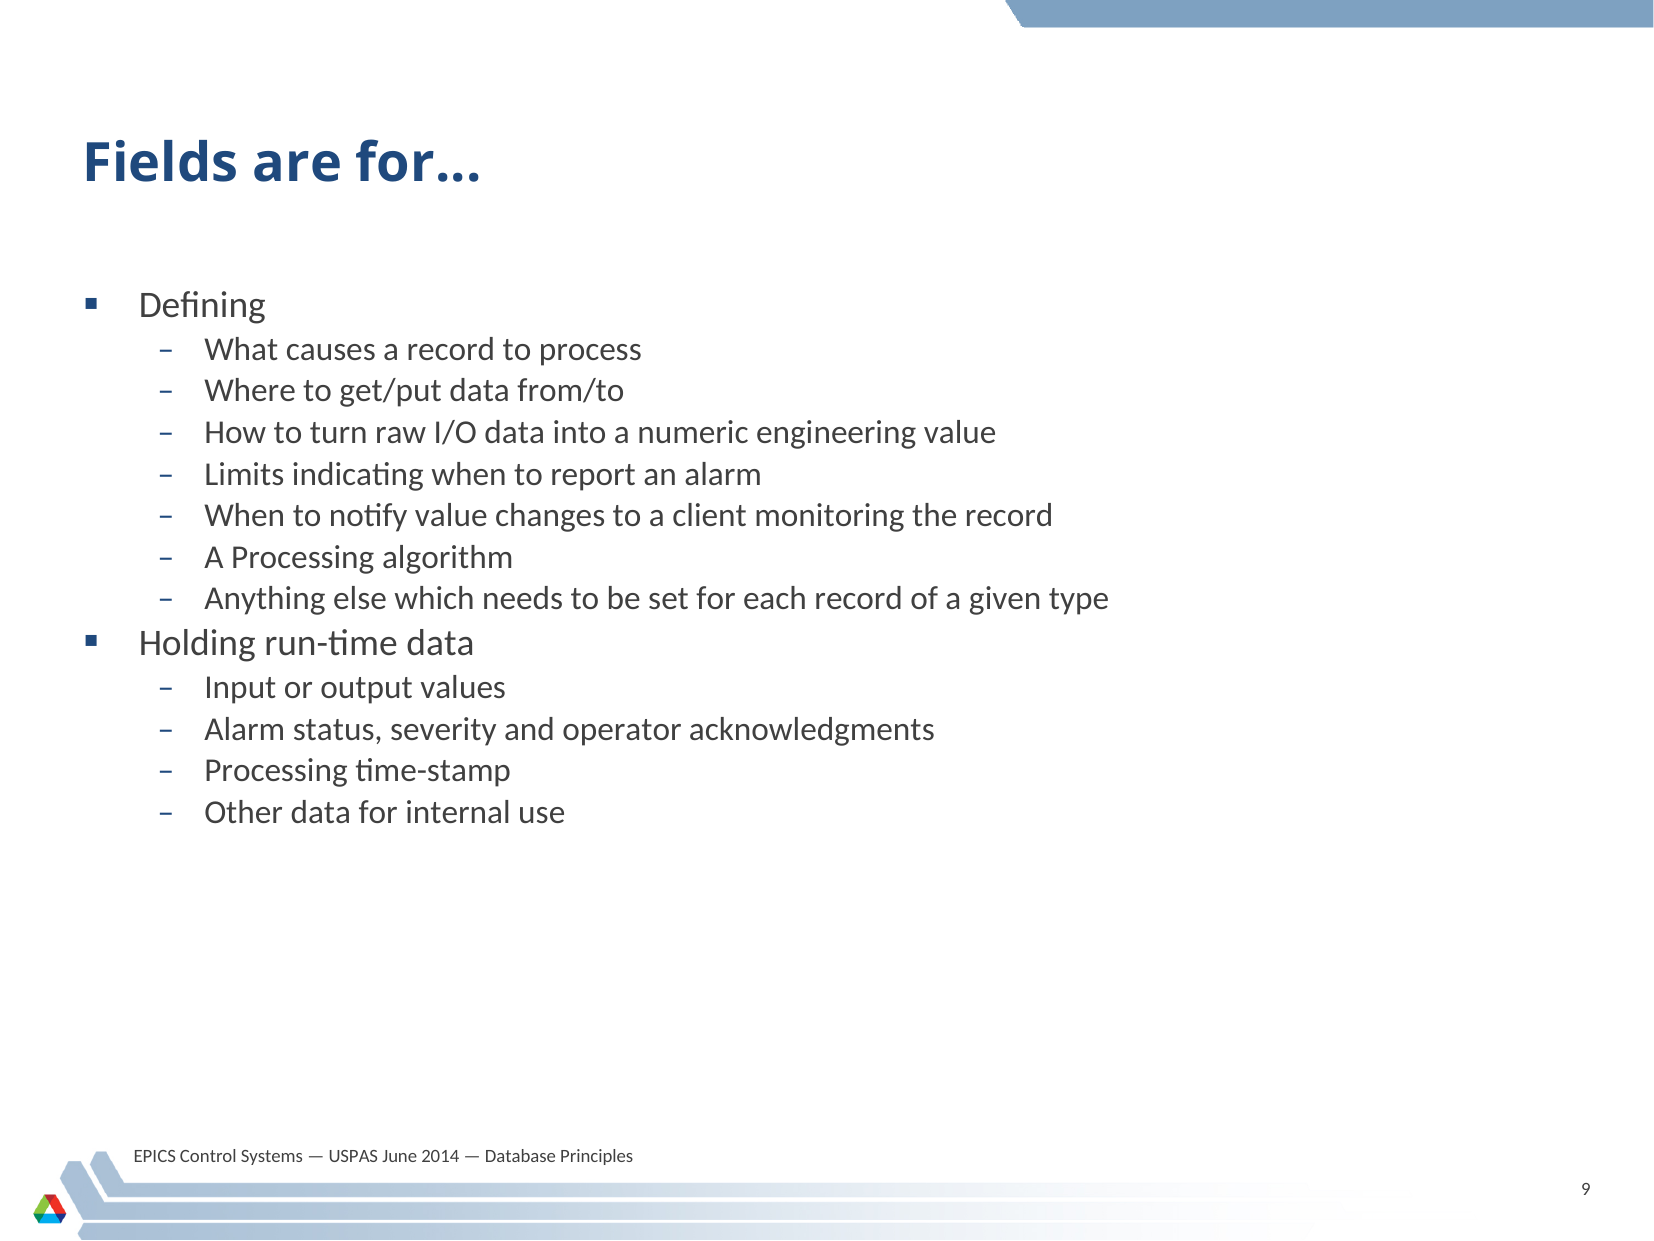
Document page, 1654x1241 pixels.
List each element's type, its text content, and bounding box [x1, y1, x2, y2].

title Fields are for... [82, 128, 1571, 192]
picture [0, 1143, 1654, 1240]
picture [0, 0, 1654, 29]
list Defining What causes a record to process Where to get/put data from/to How to turn raw I/O data into a numeric engineering value Limits indicating when to report an alarm When to notify value changes to a client monitoring the record A Processing algorithm Anything else which needs to be set for each record of a given type Holding run-time data Input or output values Alarm status, severity and operator acknowledgments Processing time-stamp Other data for internal use [82, 289, 1571, 931]
